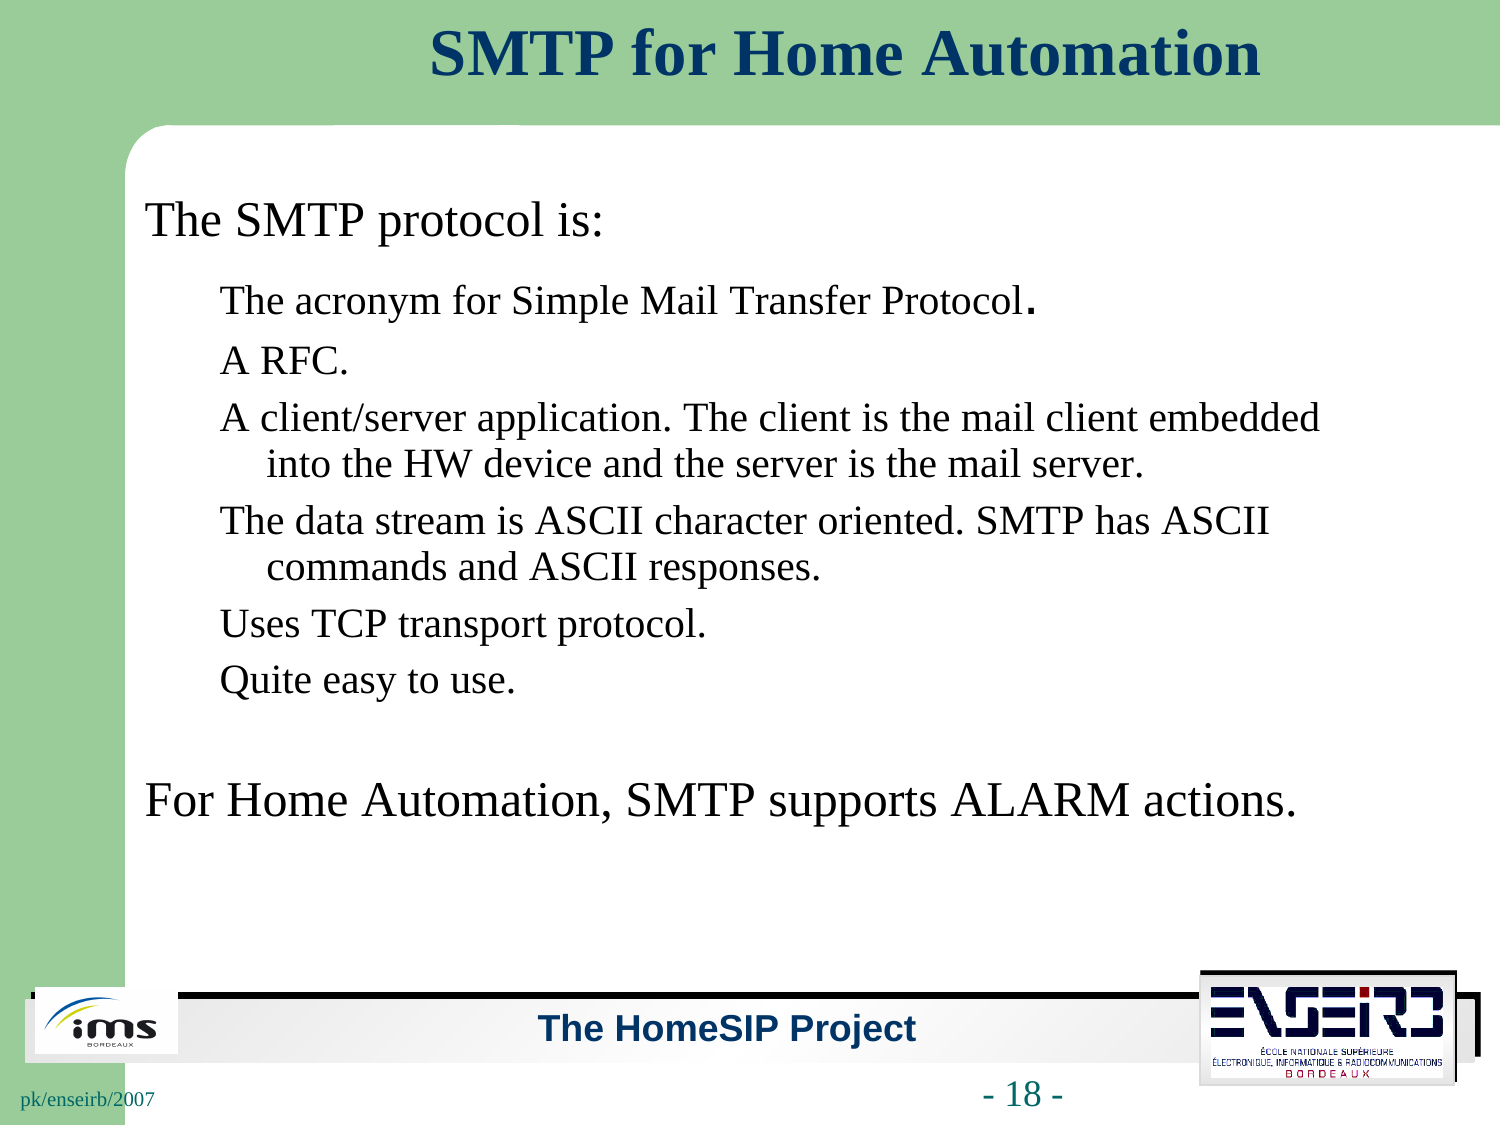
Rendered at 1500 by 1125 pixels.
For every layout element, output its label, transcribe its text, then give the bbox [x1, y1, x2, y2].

picture [1211, 987, 1443, 1078]
text_box SMTP for Home Automation [246, 8, 1447, 99]
picture [35, 987, 178, 1054]
text_box The SMTP protocol is: The acronym for Simple Mail Transfer Protocol. A RFC. A client/server application. The client is the mail client embedded into the HW device and the server is the mail server. The data stream is ASCII character oriented. SMTP has ASCII commands and ASCII responses. Uses TCP transport protocol. Quite easy to use. For Home Automation, SMTP supports ALARM actions. [129, 184, 1392, 796]
